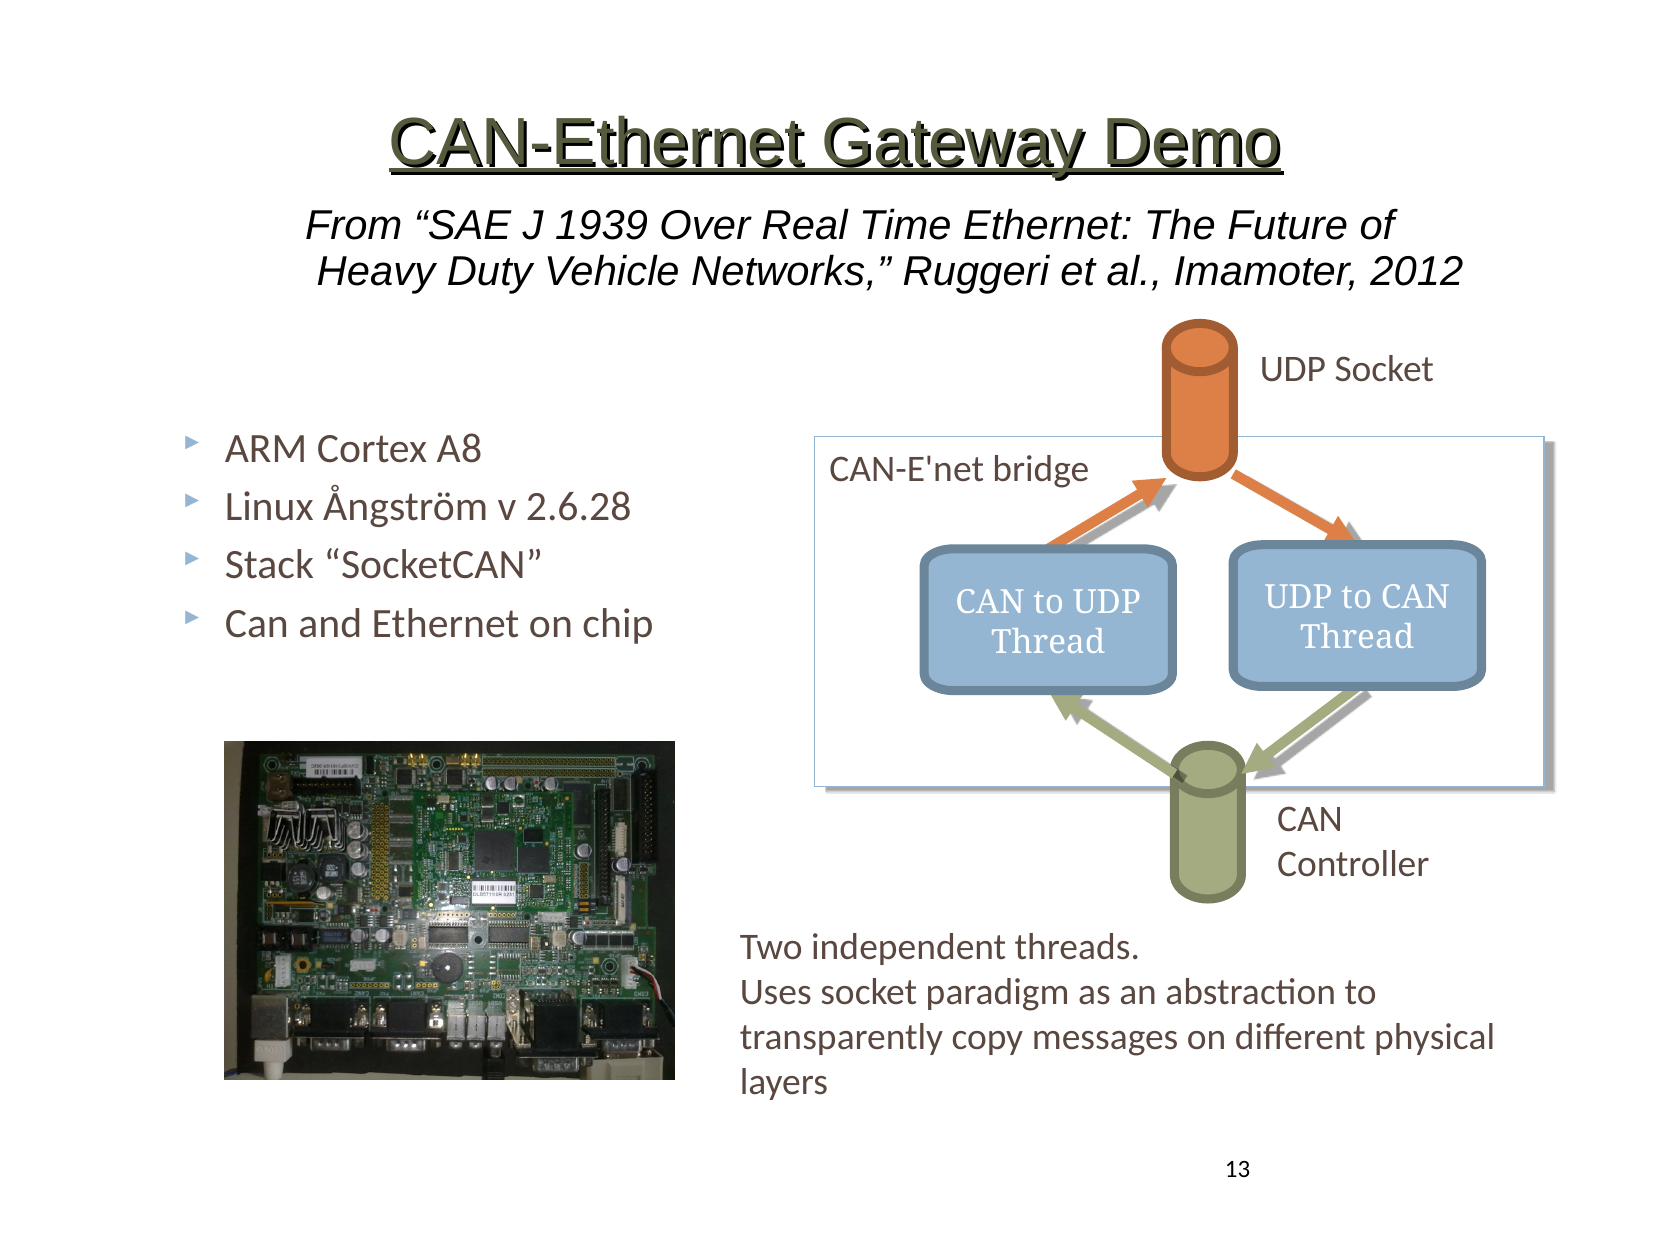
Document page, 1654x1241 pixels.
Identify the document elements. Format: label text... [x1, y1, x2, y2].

title CAN-Ethernet Gateway Demo [159, 90, 1510, 194]
text_box CAN to UDP Thread [924, 548, 1173, 691]
text_box [1174, 745, 1242, 899]
text_box CAN Controller [1262, 786, 1481, 892]
text_box Two independent threads. Uses socket paradigm as an abstraction to transparently copy messages on different physical layers [724, 914, 1550, 1110]
list ARM Cortex A8 Linux Ångström v 2.6.28 Stack “SocketCAN” Can and Ethernet on chip [150, 412, 788, 712]
text_box CAN-E'net bridge [814, 436, 1544, 787]
picture [224, 741, 675, 1080]
text_box <number> [1174, 1130, 1525, 1191]
text_box From “SAE J 1939 Over Real Time Ethernet: The Future of Heavy Duty Vehicle Networks,” Ruggeri et al., Imamoter, 2012 [290, 194, 1478, 302]
text_box UDP Socket [1244, 336, 1463, 397]
text_box [1166, 323, 1234, 477]
text_box UDP to CAN Thread [1233, 544, 1482, 687]
